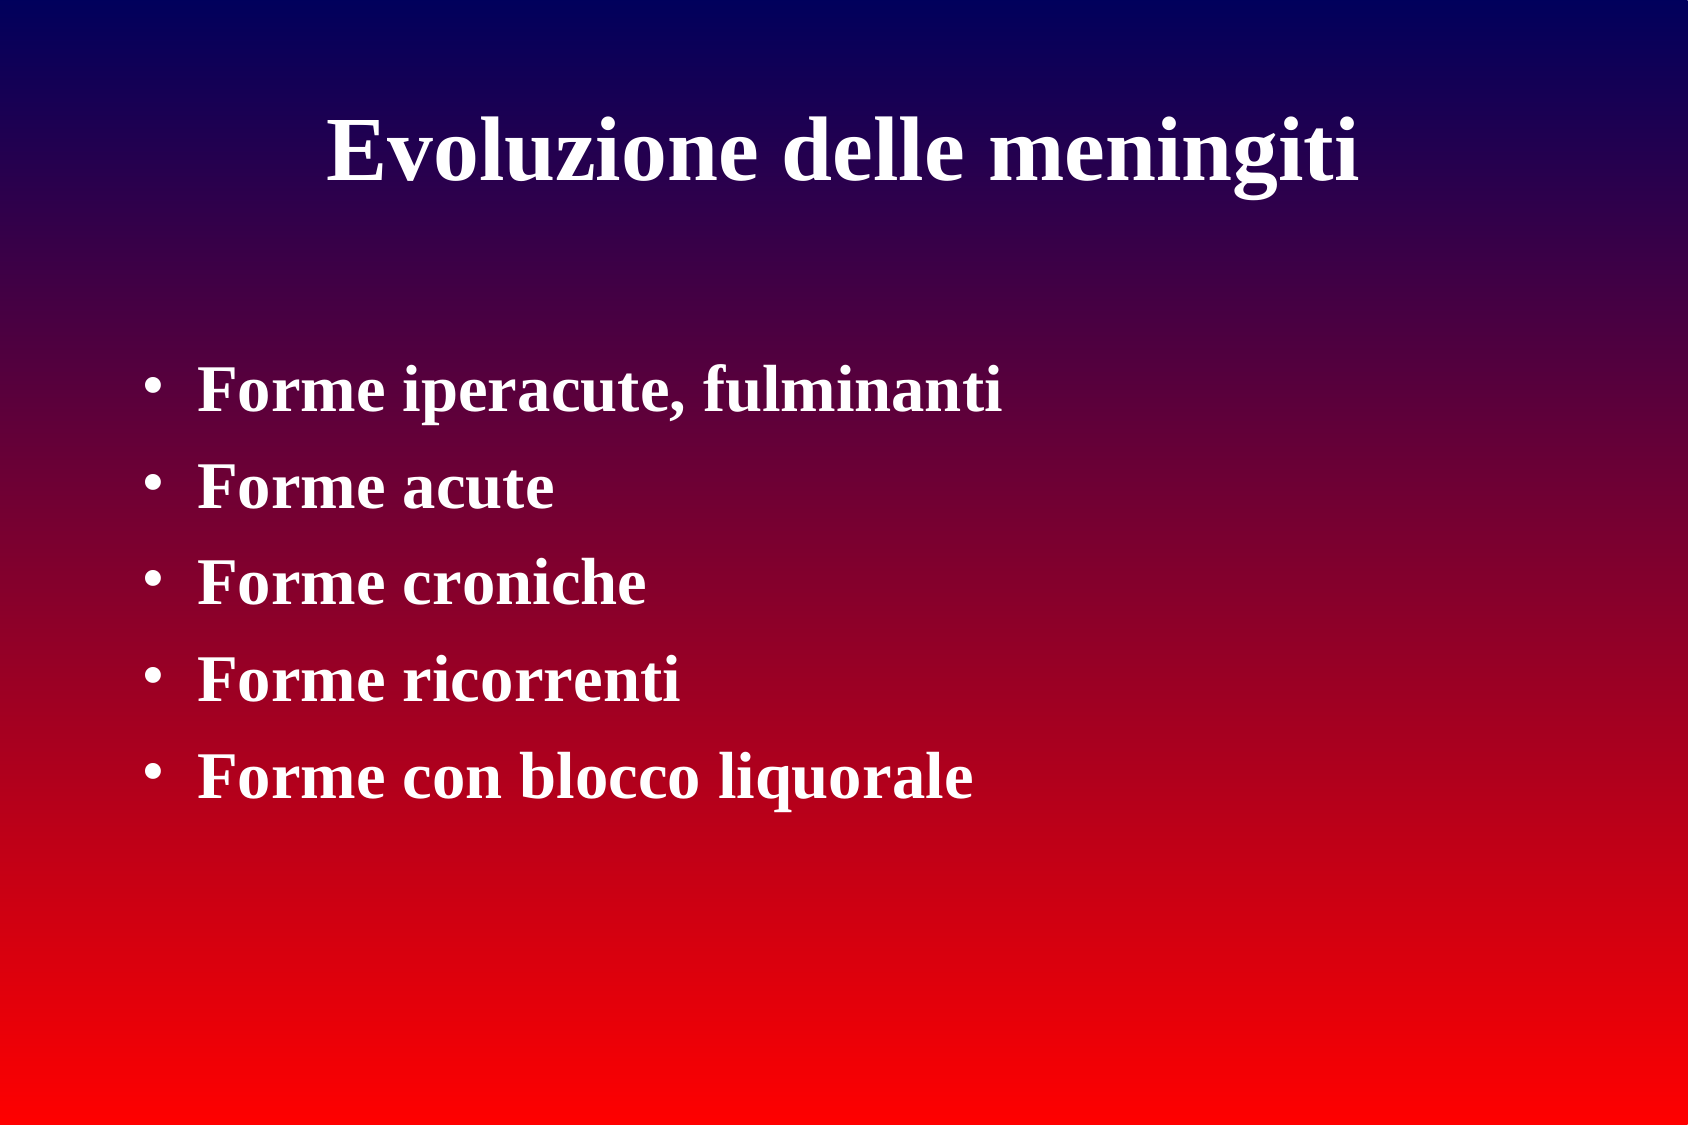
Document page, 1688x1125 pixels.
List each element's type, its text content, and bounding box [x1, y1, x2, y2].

text_box Evoluzione delle meningiti [126, 49, 1561, 238]
text_box Forme iperacute, fulminanti Forme acute Forme croniche Forme ricorrenti Forme con blocco liquorale [126, 337, 1561, 941]
